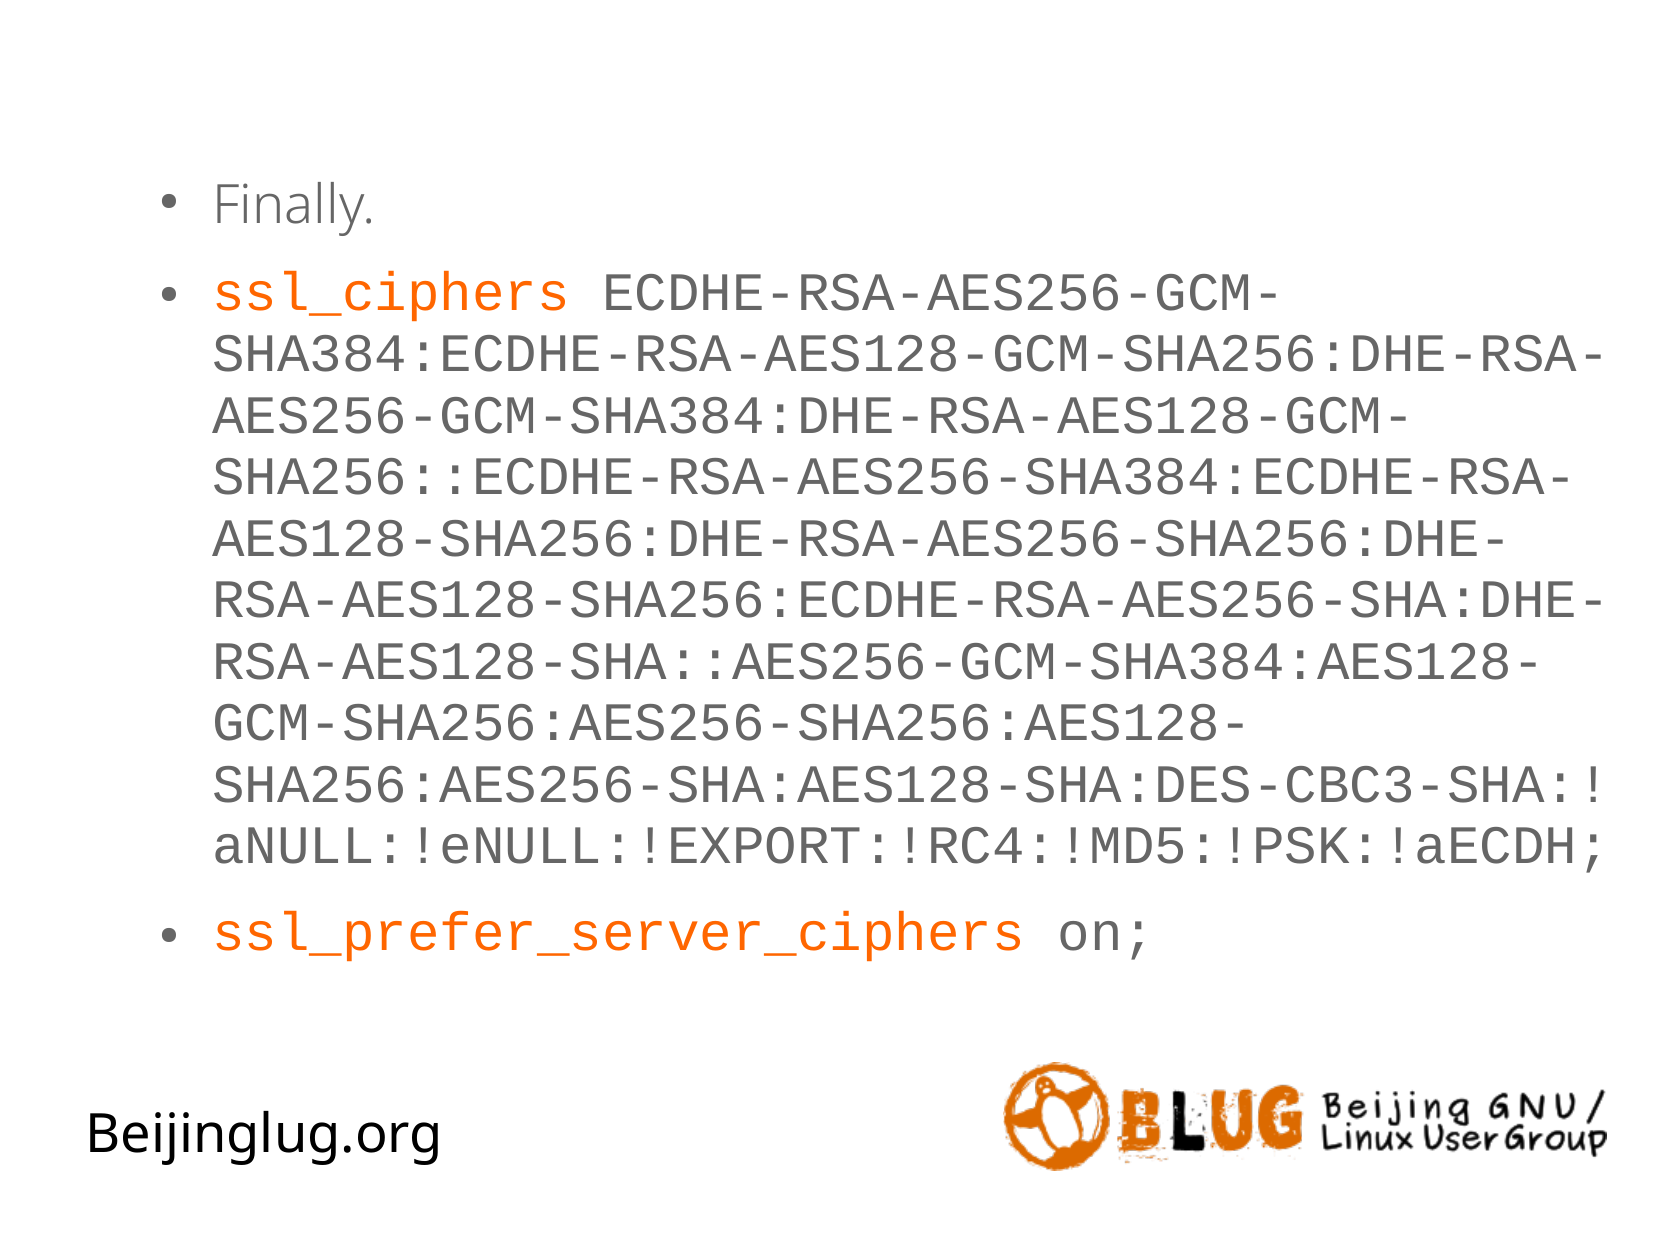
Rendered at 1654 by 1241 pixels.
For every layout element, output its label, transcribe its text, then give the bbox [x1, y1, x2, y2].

picture [1003, 1107, 1607, 1171]
list Finally. ssl_ciphers ECDHE-RSA-AES256-GCM-SHA384:ECDHE-RSA-AES128-GCM-SHA256:DHE-RSA-AES256-GCM-SHA384:DHE-RSA-AES128-GCM-SHA256::ECDHE-RSA-AES256-SHA384:ECDHE-RSA-AES128-SHA256:DHE-RSA-AES256-SHA256:DHE-RSA-AES128-SHA256:ECDHE-RSA-AES256-SHA:DHE-RSA-AES128-SHA::AES256-GCM-SHA384:AES128-GCM-SHA256:AES256-SHA256:AES128-SHA256:AES256-SHA:AES128-SHA:DES-CBC3-SHA:!aNULL:!eNULL:!EXPORT:!RC4:!MD5:!PSK:!aECDH; ssl_prefer_server_ciphers on; [141, 165, 1615, 1107]
